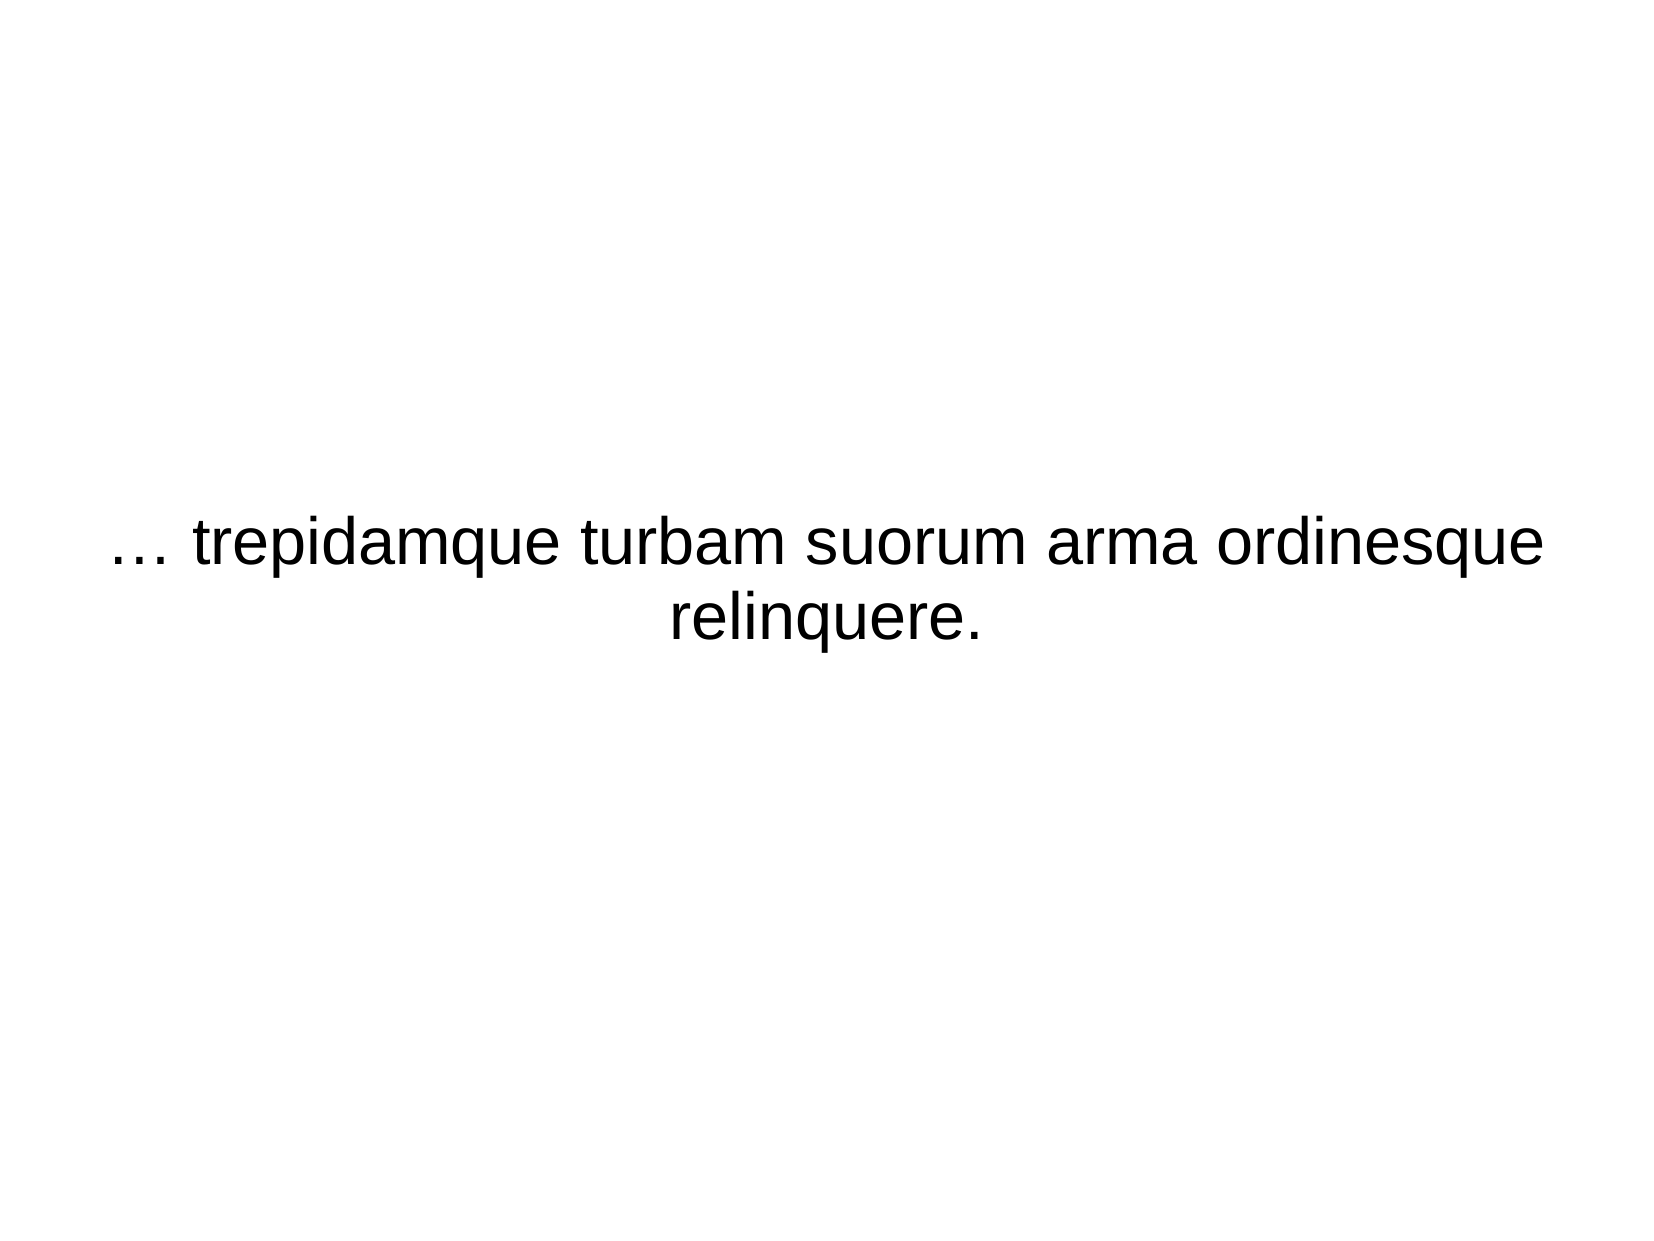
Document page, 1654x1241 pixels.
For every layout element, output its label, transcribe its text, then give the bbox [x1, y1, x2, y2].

subtitle … trepidamque turbam suorum arma ordinesque relinquere. [82, 49, 1571, 1109]
